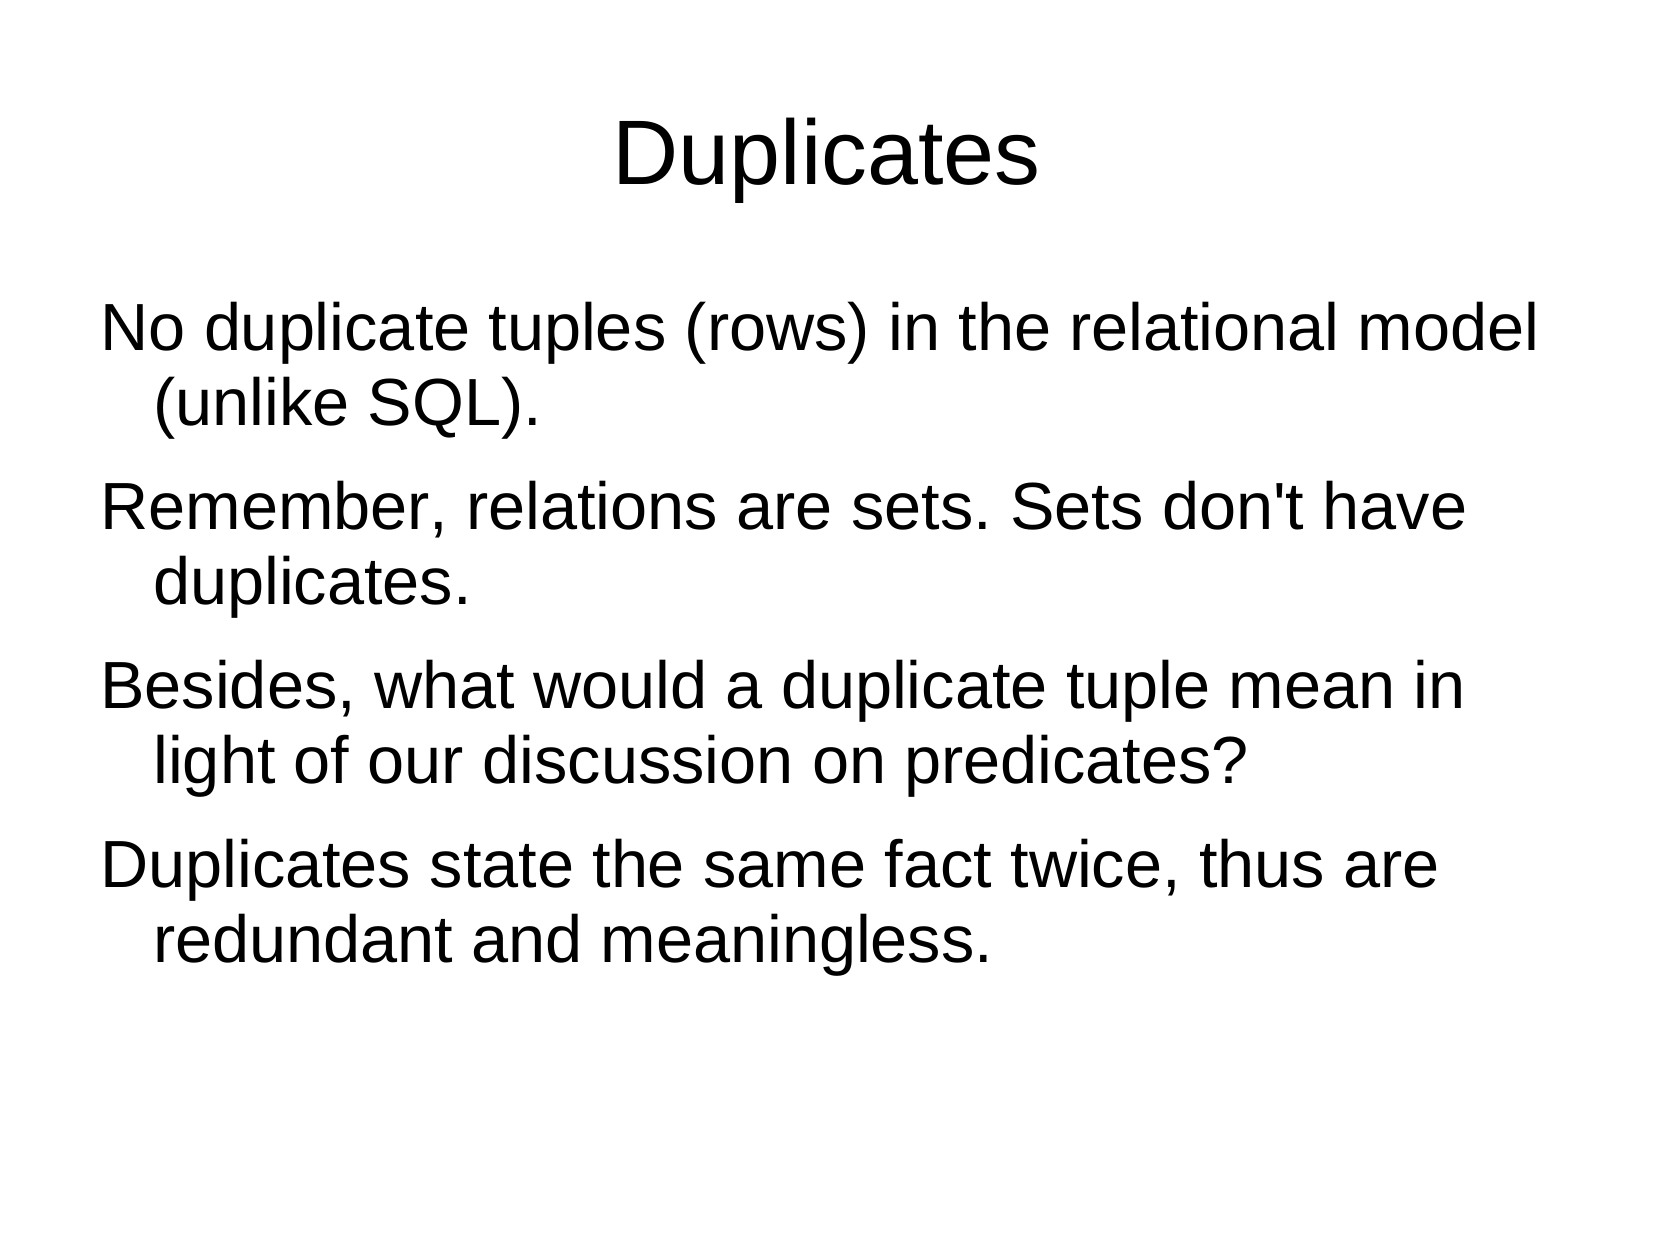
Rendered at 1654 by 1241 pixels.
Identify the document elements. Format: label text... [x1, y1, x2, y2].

list No duplicate tuples (rows) in the relational model (unlike SQL). Remember, relations are sets. Sets don't have duplicates. Besides, what would a duplicate tuple mean in light of our discussion on predicates? Duplicates state the same fact twice, thus are redundant and meaningless. [82, 290, 1571, 1174]
title Duplicates [82, 56, 1571, 250]
